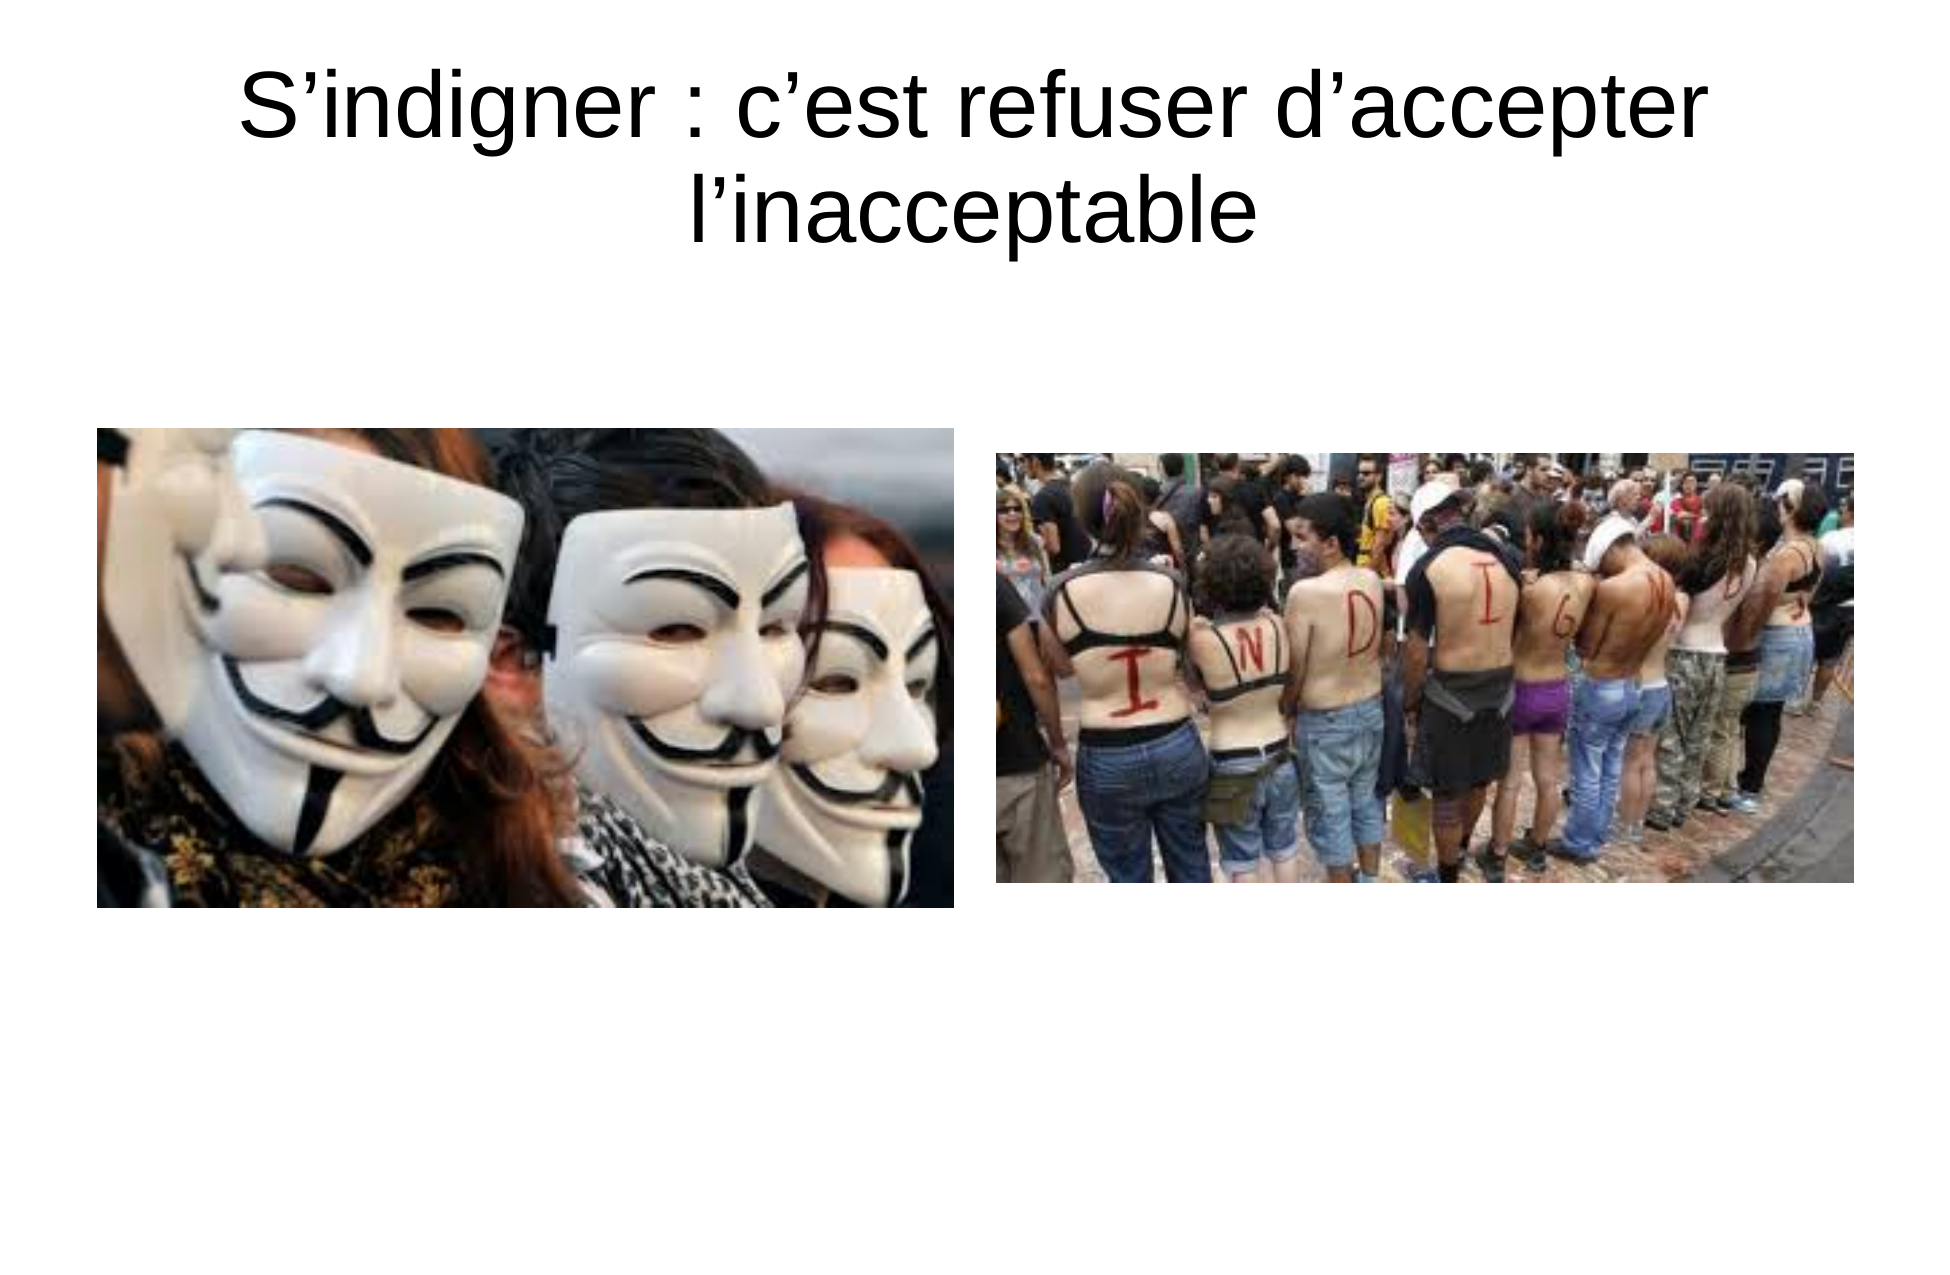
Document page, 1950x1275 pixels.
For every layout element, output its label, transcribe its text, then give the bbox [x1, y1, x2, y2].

picture [996, 453, 1854, 883]
picture [97, 428, 954, 908]
title S’indigner : c’est refuser d’accepter l’inacceptable [97, 50, 1853, 264]
